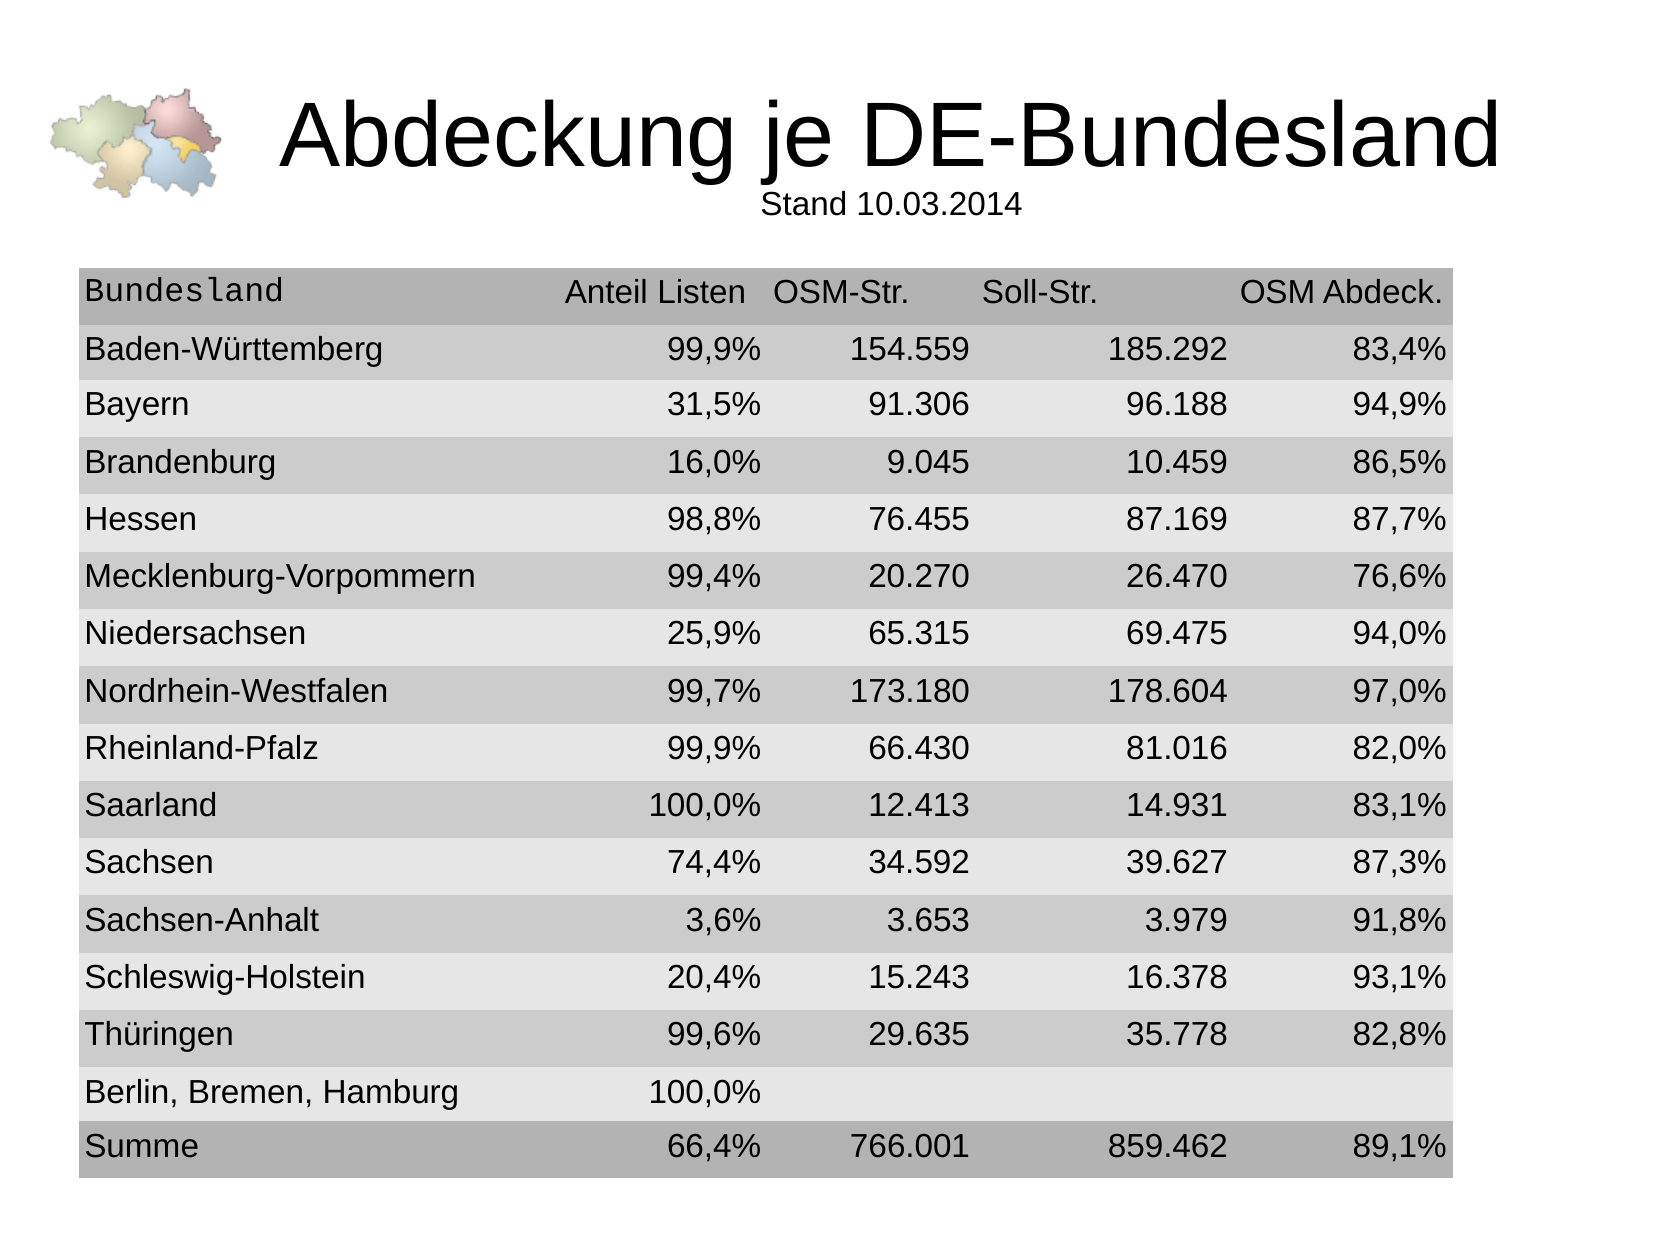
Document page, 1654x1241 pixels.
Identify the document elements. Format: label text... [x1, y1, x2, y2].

table_cell 89,1% [1234, 1121, 1453, 1178]
table_cell 96.188 [976, 380, 1234, 437]
table_cell 97,0% [1234, 666, 1453, 724]
table_cell 15.243 [767, 953, 976, 1010]
table_cell 87,7% [1234, 494, 1453, 552]
table_cell 87,3% [1234, 838, 1453, 895]
table_cell 99,7% [559, 666, 767, 724]
table_cell 26.470 [976, 552, 1234, 609]
table_cell 3,6% [559, 895, 767, 953]
table_cell 14.931 [976, 781, 1234, 838]
table_cell Mecklenburg-Vorpommern [79, 552, 559, 609]
table_cell 31,5% [559, 380, 767, 437]
table_cell Sachsen-Anhalt [79, 895, 559, 953]
table_cell 16,0% [559, 437, 767, 494]
table_cell 3.979 [976, 895, 1234, 953]
table_cell 100,0% [559, 781, 767, 838]
picture [11, 68, 250, 225]
table_cell Sachsen [79, 838, 559, 895]
table_cell Nordrhein-Westfalen [79, 666, 559, 724]
table_cell 859.462 [976, 1121, 1234, 1178]
table_cell 76.455 [767, 494, 976, 552]
table_header Soll-Str. [976, 268, 1234, 325]
table_cell 35.778 [976, 1010, 1234, 1067]
table_cell 34.592 [767, 838, 976, 895]
table_cell Thüringen [79, 1010, 559, 1067]
table_cell 83,4% [1234, 325, 1453, 380]
table_cell 154.559 [767, 325, 976, 380]
table_cell 100,0% [559, 1067, 767, 1121]
table_cell 10.459 [976, 437, 1234, 494]
table_cell 98,8% [559, 494, 767, 552]
table_cell 66,4% [559, 1121, 767, 1178]
table_cell 173.180 [767, 666, 976, 724]
table_cell 12.413 [767, 781, 976, 838]
table_cell Hessen [79, 494, 559, 552]
table_cell 82,8% [1234, 1010, 1453, 1067]
table_cell 99,6% [559, 1010, 767, 1067]
table_cell Bayern [79, 380, 559, 437]
table_cell Summe [79, 1121, 559, 1178]
table_cell Baden-Württemberg [79, 325, 559, 380]
table_cell 81.016 [976, 724, 1234, 781]
table_cell 16.378 [976, 953, 1234, 1010]
table_cell 65.315 [767, 609, 976, 666]
table_cell 94,9% [1234, 380, 1453, 437]
table_cell 29.635 [767, 1010, 976, 1067]
table_cell [976, 1067, 1234, 1121]
table_cell 766.001 [767, 1121, 976, 1178]
table_header Anteil Listen [559, 268, 767, 325]
table_cell 20.270 [767, 552, 976, 609]
table_cell 9.045 [767, 437, 976, 494]
title Abdeckung je DE-Bundesland Stand 10.03.2014 [212, 49, 1571, 257]
table_header Bundesland [79, 268, 559, 325]
table_cell 66.430 [767, 724, 976, 781]
table_cell 99,9% [559, 325, 767, 380]
table_cell [767, 1067, 976, 1121]
table_cell Brandenburg [79, 437, 559, 494]
table_cell Schleswig-Holstein [79, 953, 559, 1010]
table_cell [1234, 1067, 1453, 1121]
table_cell 185.292 [976, 325, 1234, 380]
table_cell 91.306 [767, 380, 976, 437]
table_cell 69.475 [976, 609, 1234, 666]
table_cell 74,4% [559, 838, 767, 895]
table_cell 83,1% [1234, 781, 1453, 838]
table_cell 82,0% [1234, 724, 1453, 781]
table_cell 91,8% [1234, 895, 1453, 953]
table_cell Berlin, Bremen, Hamburg [79, 1067, 559, 1121]
table_cell Niedersachsen [79, 609, 559, 666]
table_cell Saarland [79, 781, 559, 838]
table_header OSM-Str. [767, 268, 976, 325]
table_cell 94,0% [1234, 609, 1453, 666]
table_cell 86,5% [1234, 437, 1453, 494]
table_cell 20,4% [559, 953, 767, 1010]
table_cell 3.653 [767, 895, 976, 953]
table_cell 76,6% [1234, 552, 1453, 609]
table_header OSM Abdeck. [1234, 268, 1453, 325]
table_cell 87.169 [976, 494, 1234, 552]
table_cell 99,4% [559, 552, 767, 609]
table_cell 25,9% [559, 609, 767, 666]
table_cell 93,1% [1234, 953, 1453, 1010]
table_cell 178.604 [976, 666, 1234, 724]
table_cell 39.627 [976, 838, 1234, 895]
table_cell 99,9% [559, 724, 767, 781]
table_cell Rheinland-Pfalz [79, 724, 559, 781]
